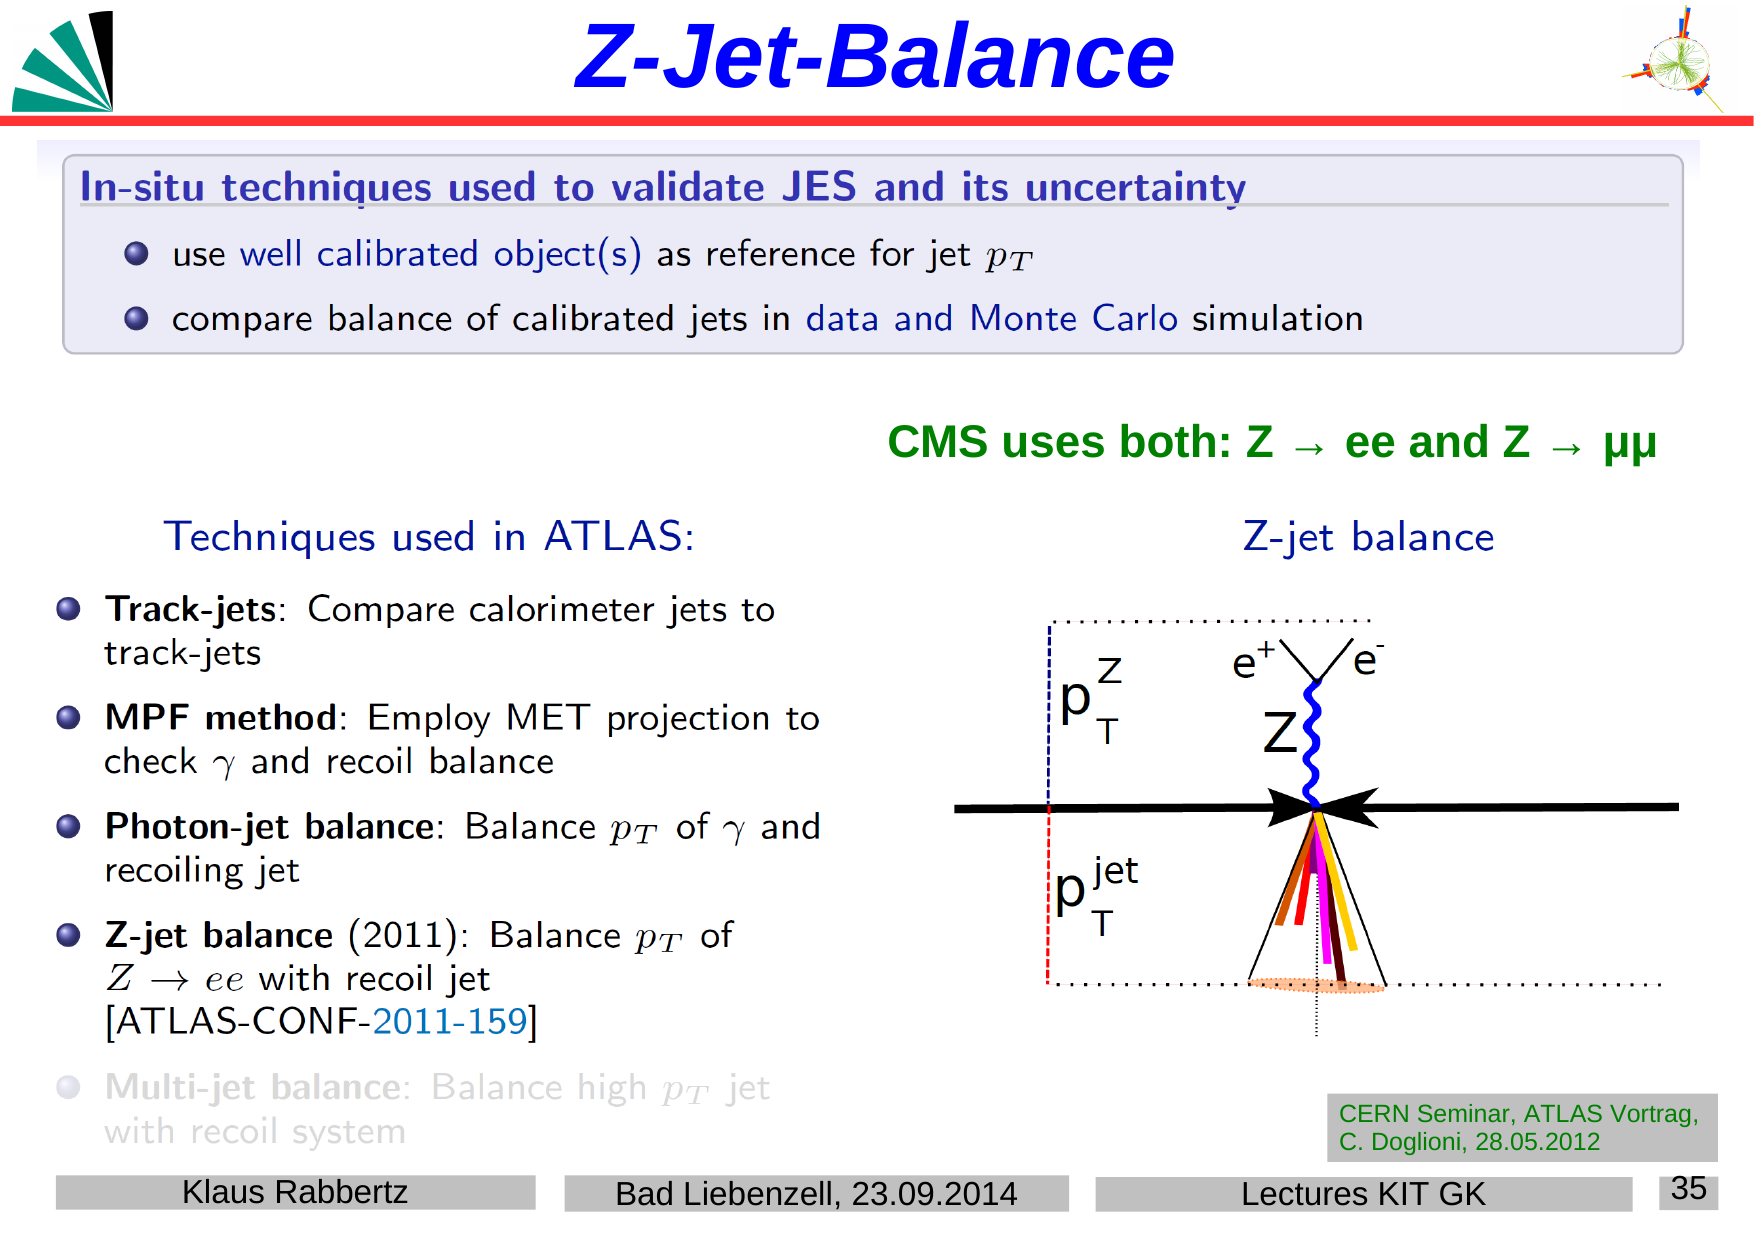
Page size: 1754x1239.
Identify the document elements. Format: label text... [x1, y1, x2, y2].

title Z-Jet-Balance [153, 0, 1600, 113]
picture [1622, 5, 1738, 113]
picture [12, 11, 113, 113]
picture [37, 140, 1700, 1170]
text_box CMS uses both: Z → ee and Z → μμ [875, 410, 1671, 474]
text_box CERN Seminar, ATLAS Vortrag, C. Doglioni, 28.05.2012 [1327, 1093, 1718, 1162]
